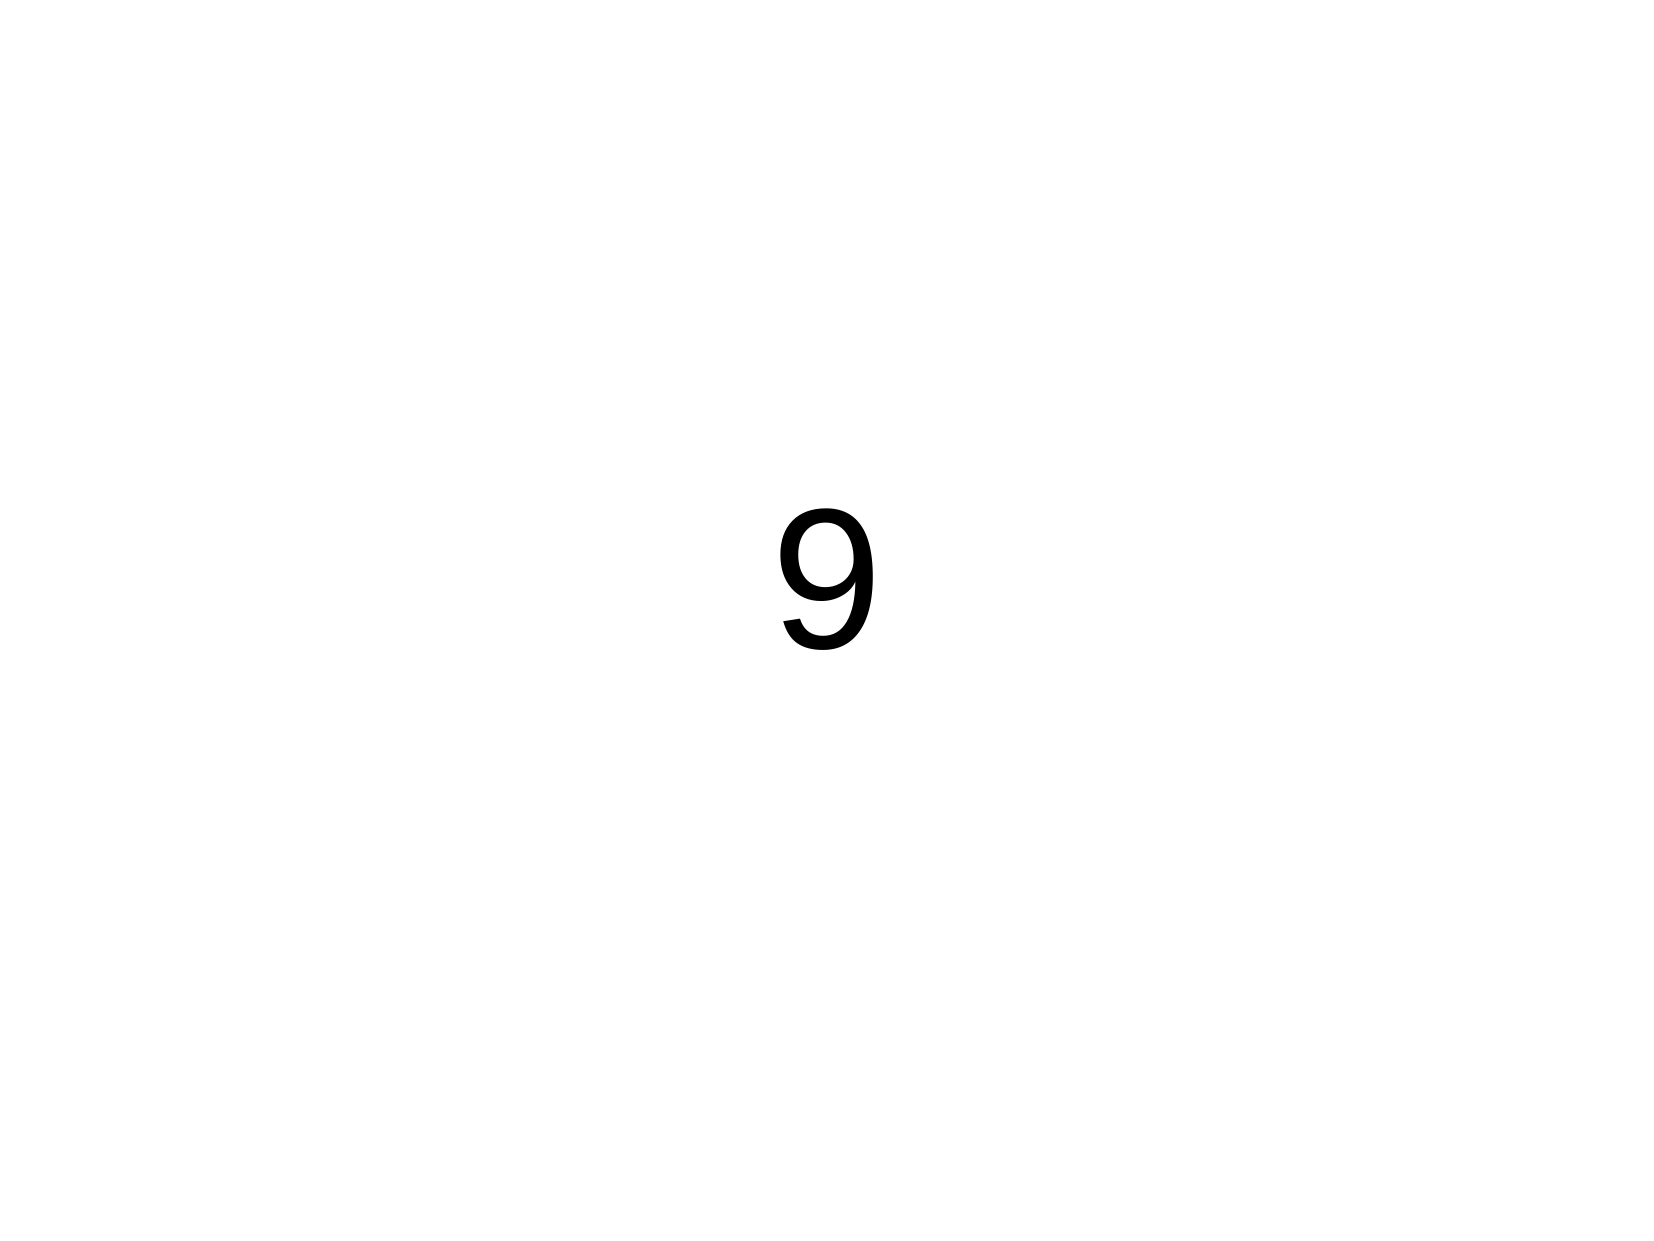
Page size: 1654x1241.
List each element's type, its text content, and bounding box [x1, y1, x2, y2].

subtitle 9 [82, 49, 1571, 1109]
